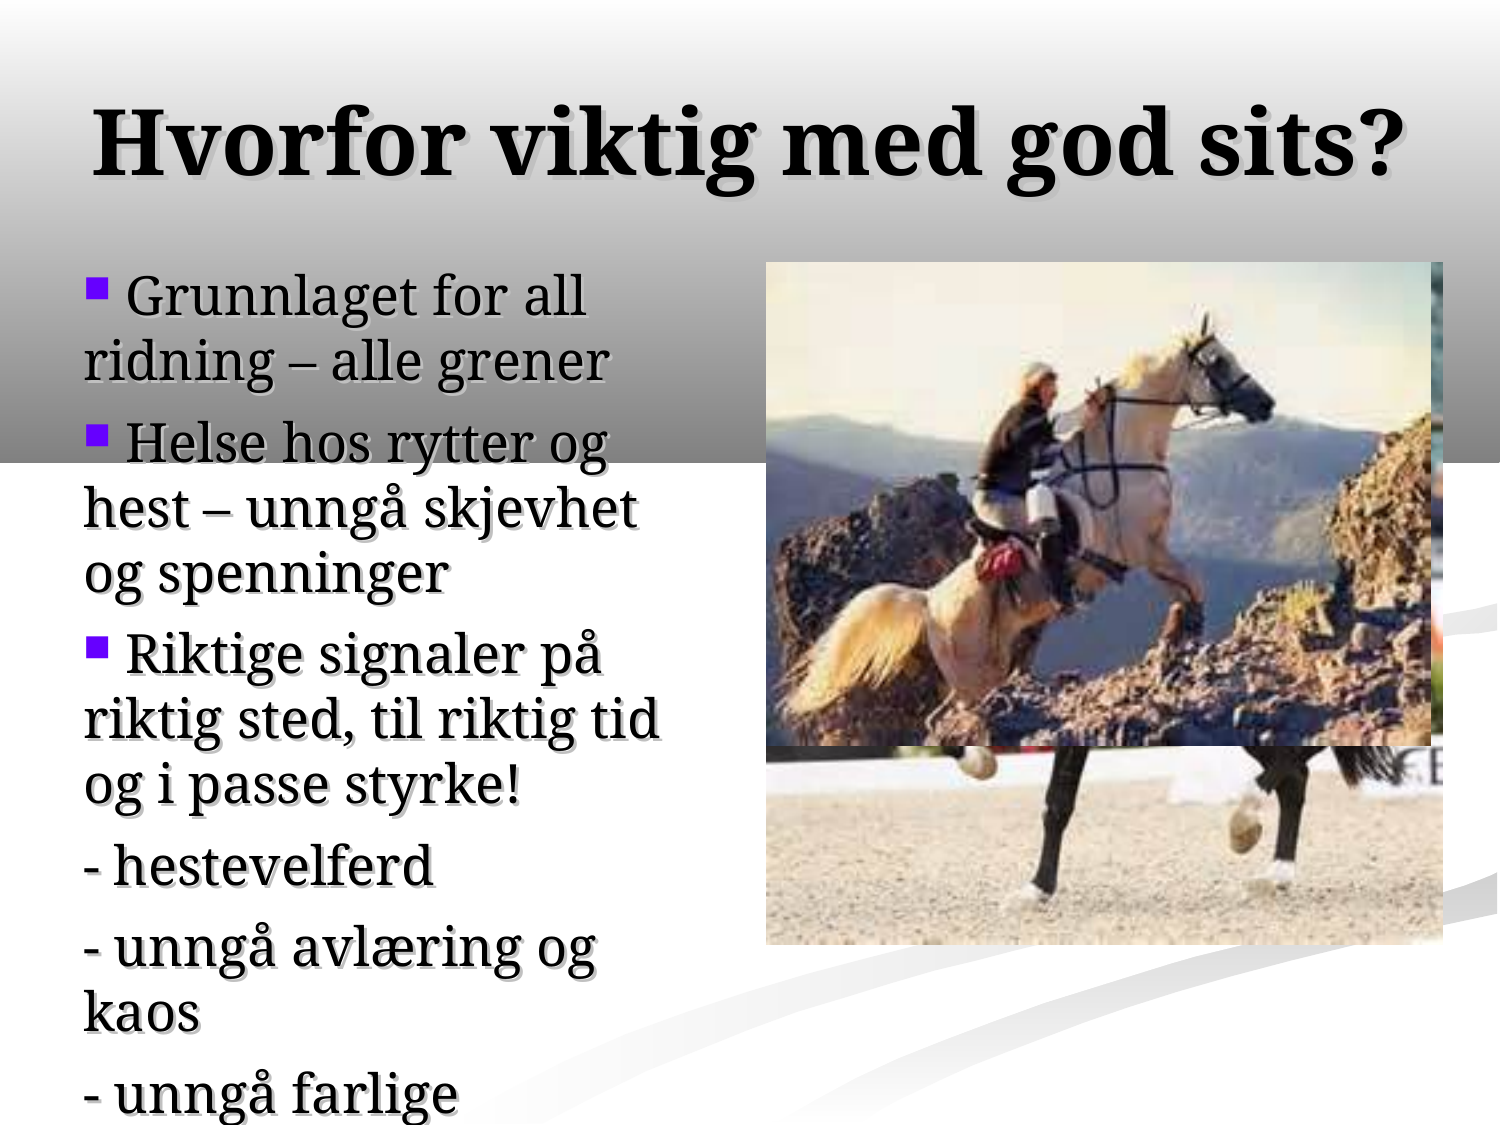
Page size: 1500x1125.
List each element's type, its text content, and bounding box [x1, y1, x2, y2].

list Grunnlaget for all ridning – alle grener Helse hos rytter og hest – unngå skjevhet og spenninger Riktige signaler på riktig sted, til riktig tid og i passe styrke! - hestevelferd - unngå avlæring og kaos - unngå farlige situasjoner [68, 253, 728, 1067]
picture [766, 262, 1443, 945]
title Hvorfor viktig med god sits? [75, 21, 1426, 257]
